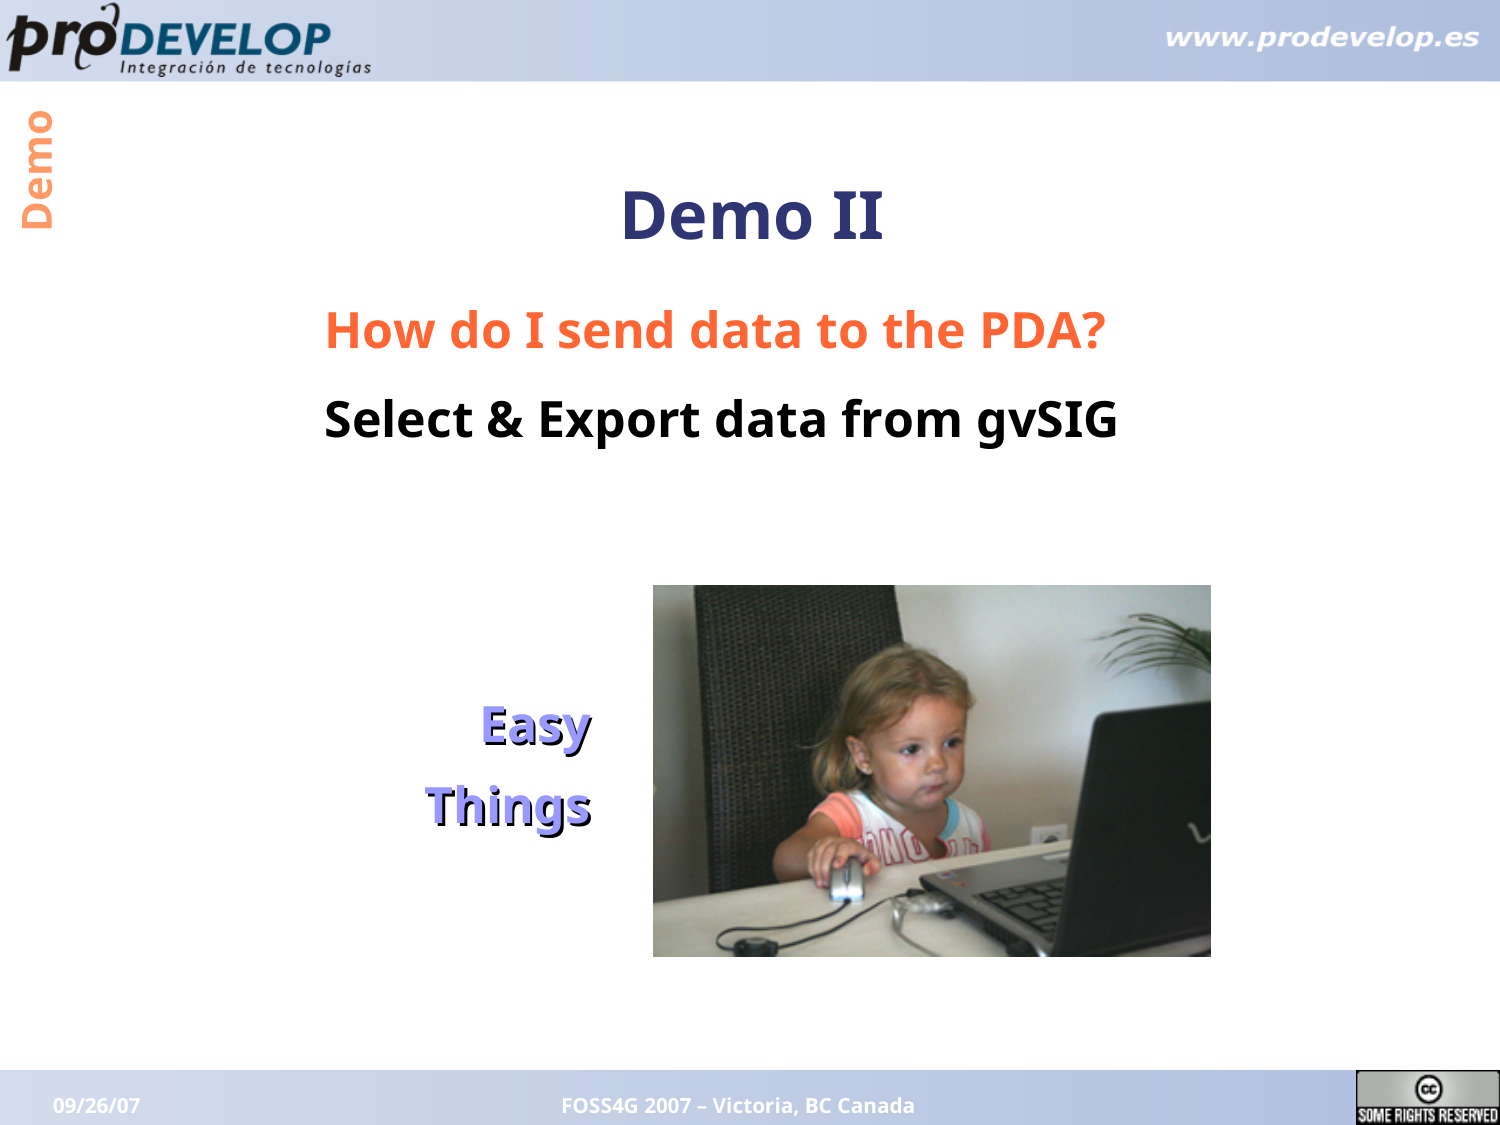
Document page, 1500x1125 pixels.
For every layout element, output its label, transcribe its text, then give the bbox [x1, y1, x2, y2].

picture [0, 0, 1500, 1125]
list How do I send data to the PDA? [324, 295, 1152, 355]
title Demo II [76, 119, 1427, 308]
title Demo [0, 76, 72, 266]
list Select & Export data from gvSIG [324, 383, 1241, 443]
list Easy Things [295, 689, 591, 816]
